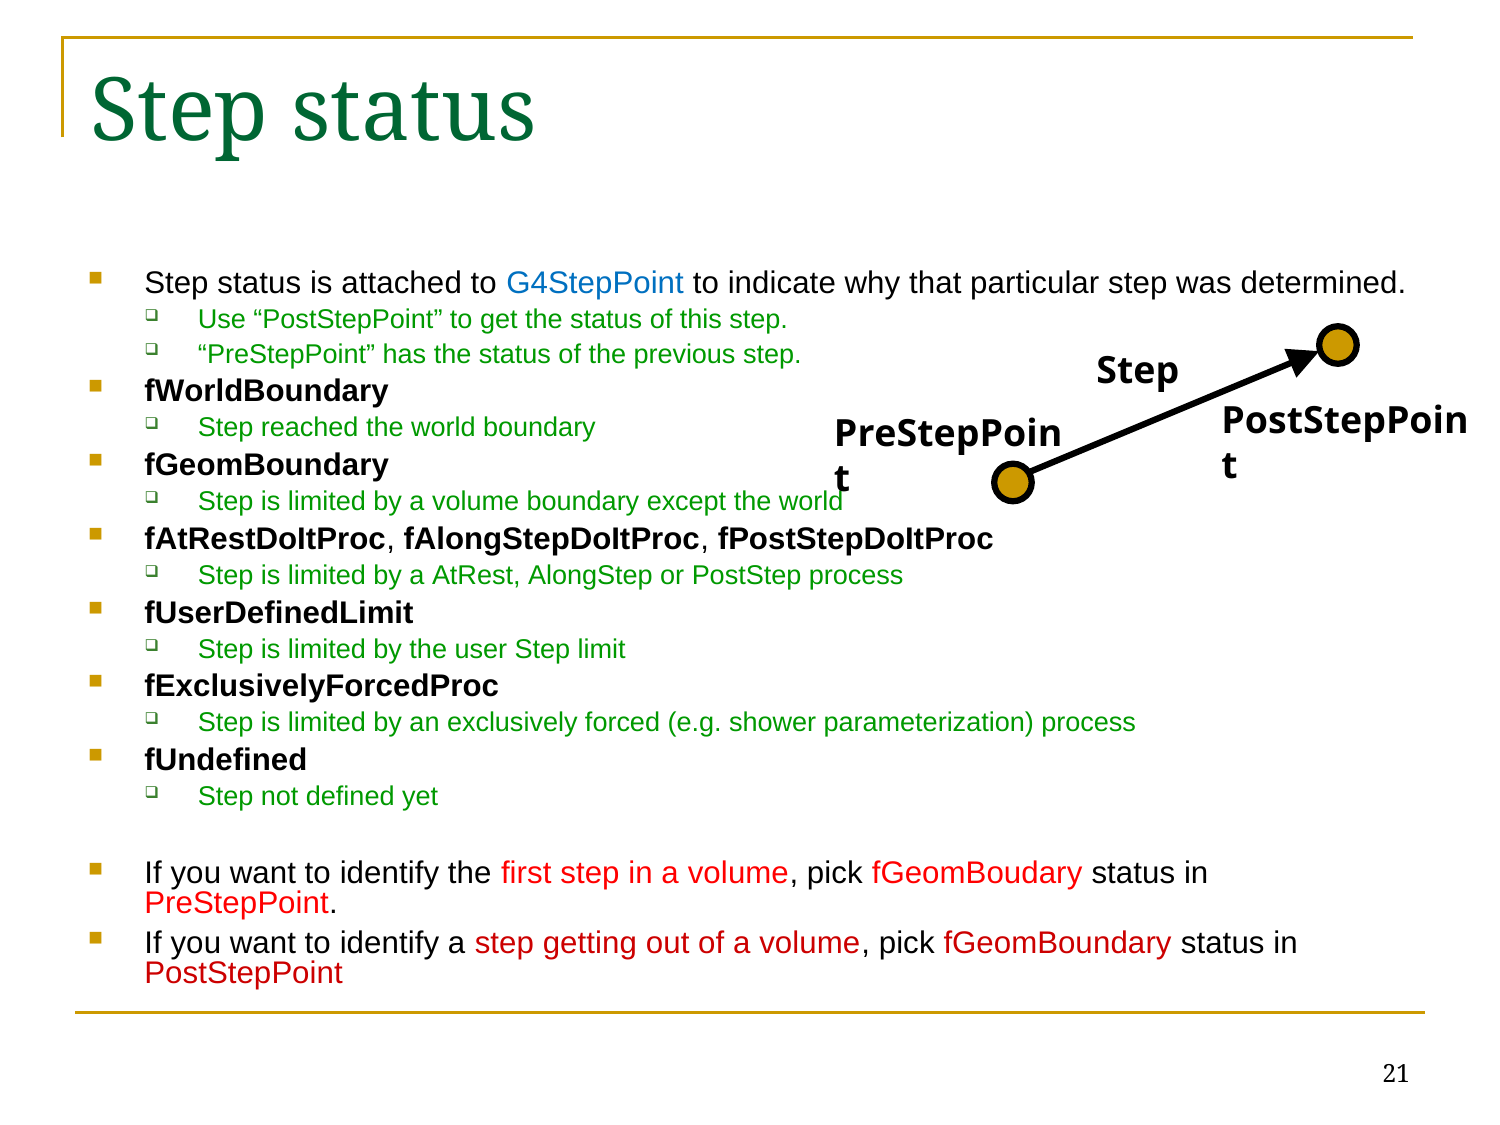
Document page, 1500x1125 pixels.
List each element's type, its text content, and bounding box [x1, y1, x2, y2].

text_box <number> [1074, 1024, 1426, 1100]
text_box [1319, 326, 1357, 364]
text_box PostStepPoint [1206, 388, 1495, 495]
list Step status is attached to G4StepPoint to indicate why that particular step was determined. Use “PostStepPoint” to get the status of this step. “PreStepPoint” has the status of the previous step. fWorldBoundary Step reached the world boundary fGeomBoundary Step is limited by a volume boundary except the world fAtRestDoItProc, fAlongStepDoItProc, fPostStepDoItProc Step is limited by a AtRest, AlongStep or PostStep process fUserDefinedLimit Step is limited by the user Step limit fExclusivelyForcedProc Step is limited by an exclusively forced (e.g. shower parameterization) process fUndefined Step not defined yet If you want to identify the first step in a volume, pick fGeomBoudary status in PreStepPoint. If you want to identify a step getting out of a volume, pick fGeomBoundary status in PostStepPoint [73, 262, 1424, 1006]
text_box PreStepPoint [819, 401, 1082, 507]
title Step status [75, 45, 1426, 233]
text_box Step [1081, 338, 1207, 400]
